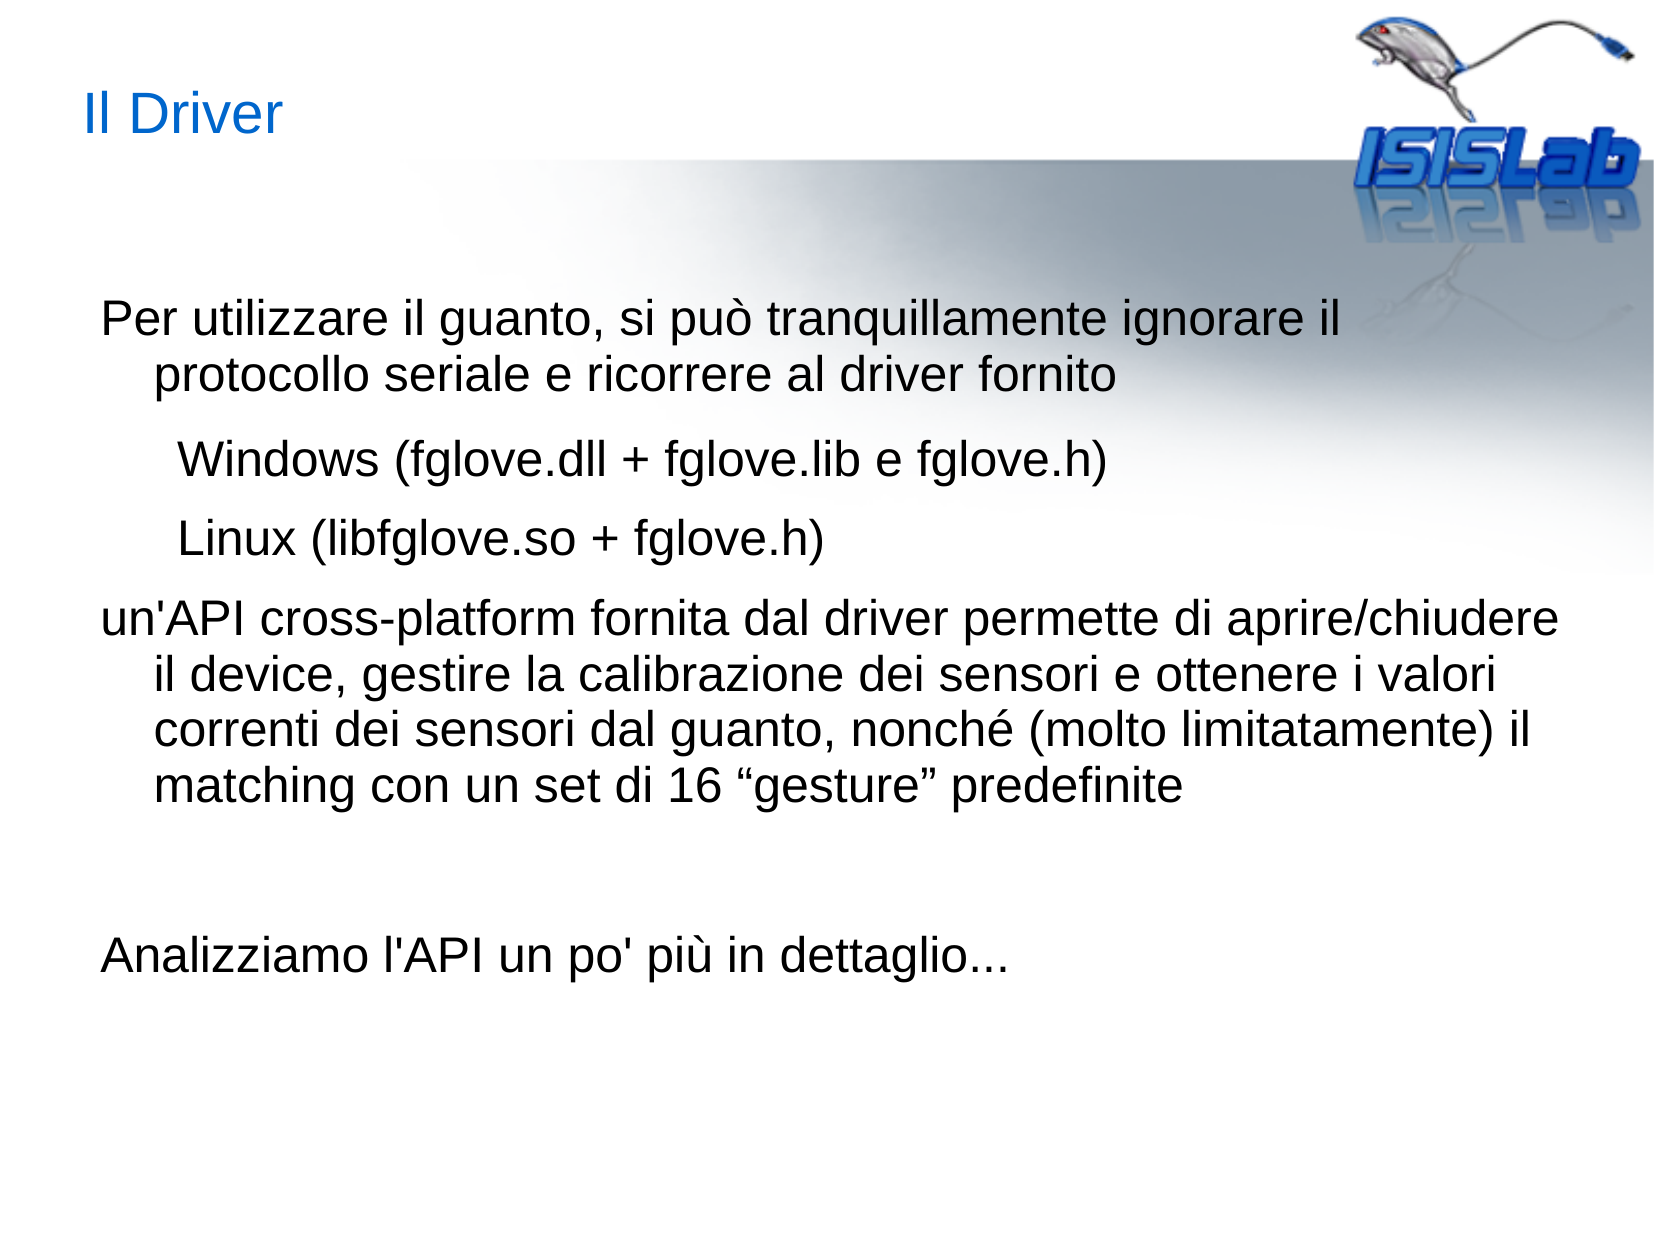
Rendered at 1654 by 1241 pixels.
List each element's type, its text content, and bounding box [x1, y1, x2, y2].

title Il Driver [82, 49, 1571, 178]
picture [0, 0, 1654, 1241]
list Per utilizzare il guanto, si può tranquillamente ignorare il protocollo seriale e ricorrere al driver fornito Windows (fglove.dll + fglove.lib e fglove.h) Linux (libfglove.so + fglove.h) un'API cross-platform fornita dal driver permette di aprire/chiudere il device, gestire la calibrazione dei sensori e ottenere i valori correnti dei sensori dal guanto, nonché (molto limitatamente) il matching con un set di 16 “gesture” predefinite Analizziamo l'API un po' più in dettaglio... [82, 290, 1571, 1094]
